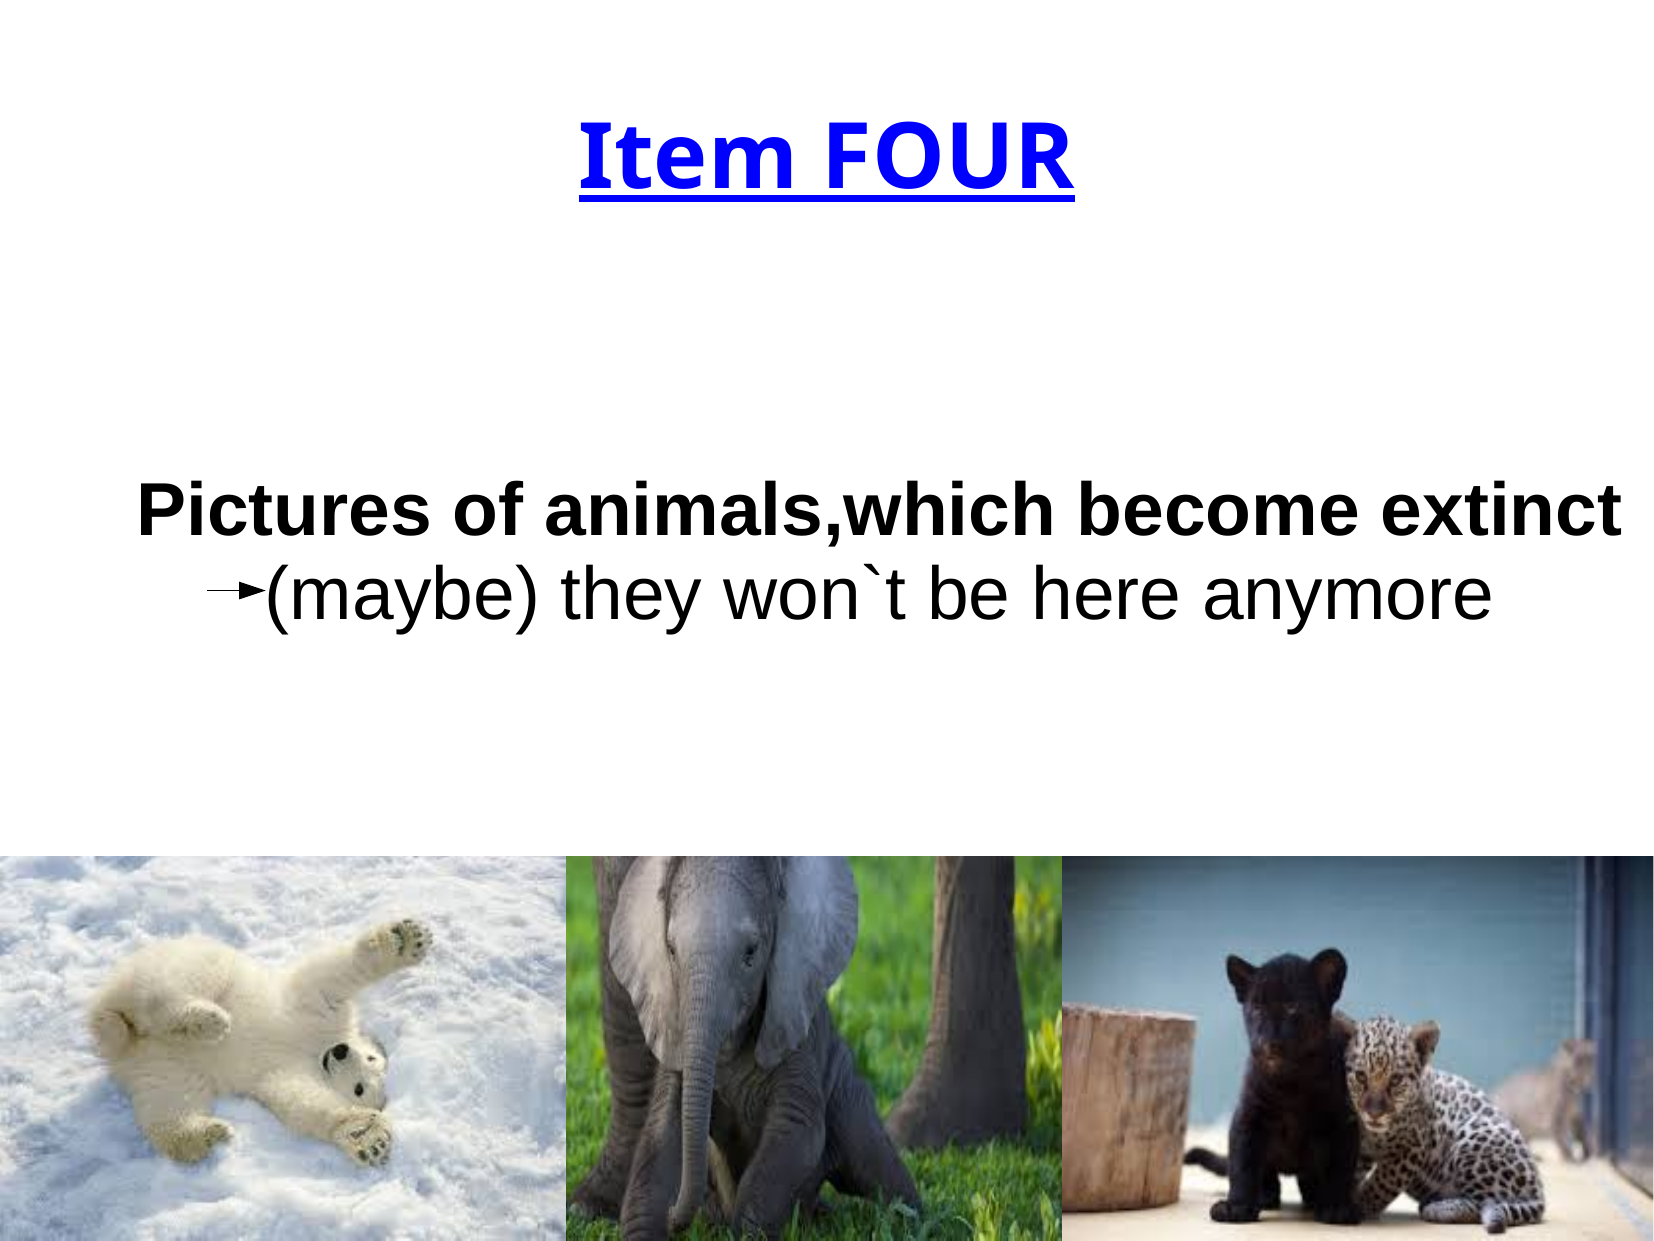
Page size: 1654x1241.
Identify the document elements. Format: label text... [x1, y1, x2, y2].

title Item FOUR [82, 49, 1571, 257]
picture [0, 856, 1654, 1241]
subtitle Pictures of animals,which become extinct (maybe) they won`t be here anymore [135, 59, 1625, 856]
